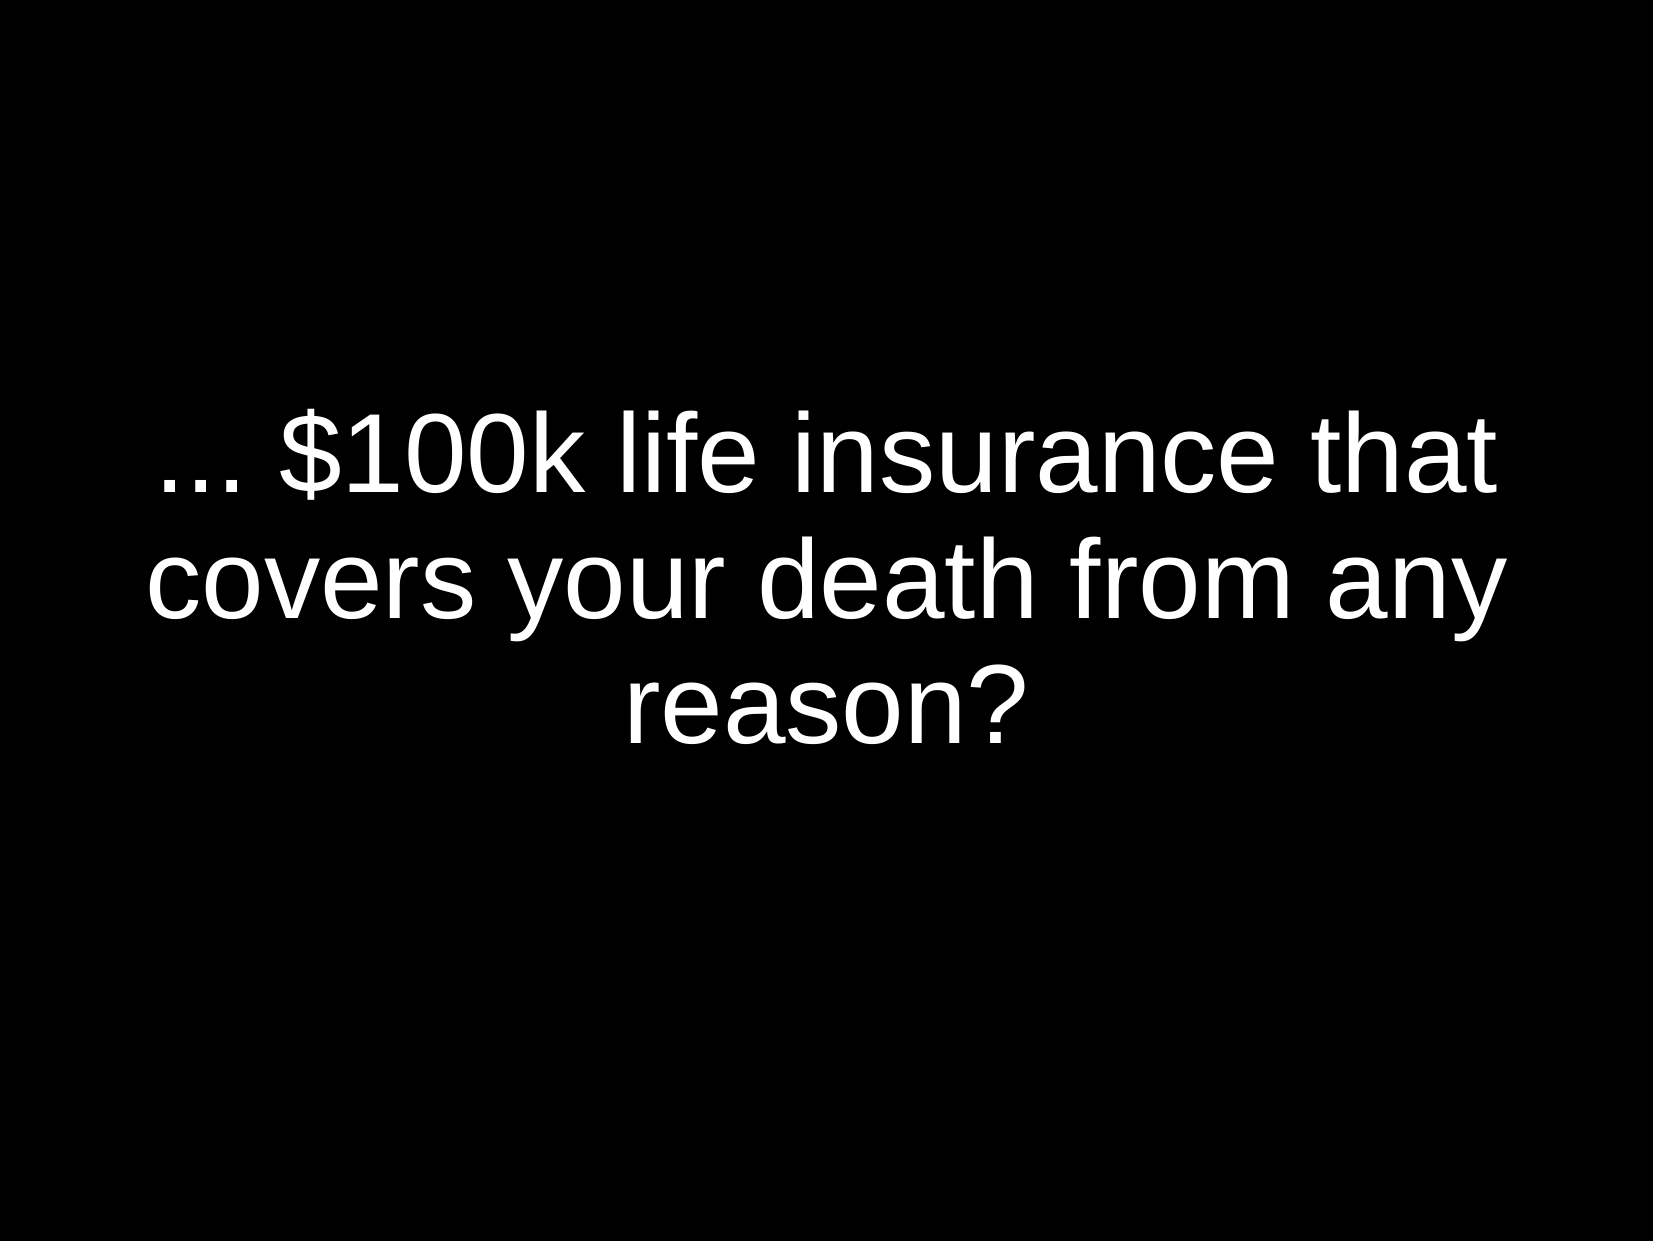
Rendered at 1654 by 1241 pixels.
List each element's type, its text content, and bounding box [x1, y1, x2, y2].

subtitle ... $100k life insurance that covers your death from any reason? [82, 56, 1571, 1102]
